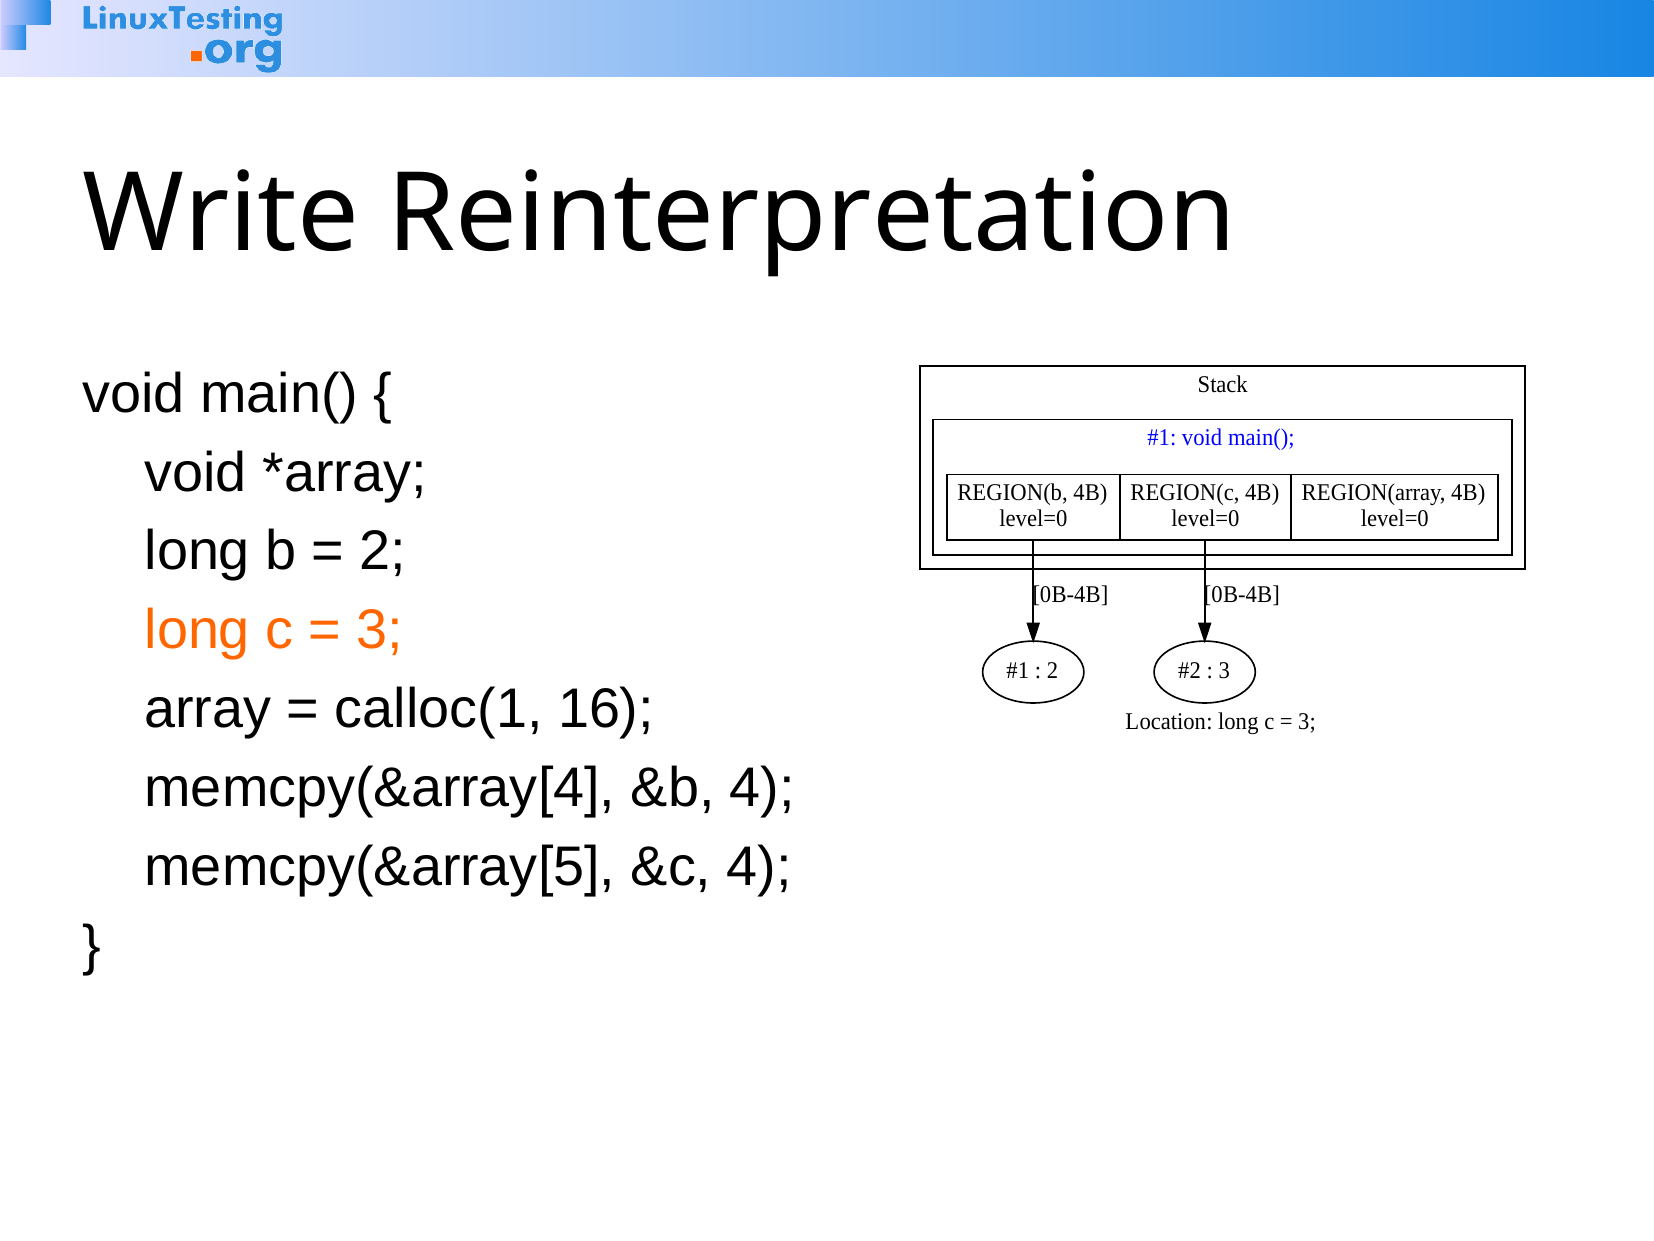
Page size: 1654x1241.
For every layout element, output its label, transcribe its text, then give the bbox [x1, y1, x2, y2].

title Write Reinterpretation [82, 76, 1571, 336]
picture [900, 345, 1546, 751]
list void main() { void *array; long b = 2; long c = 3; array = calloc(1, 16); memcpy(&array[4], &b, 4); memcpy(&array[5], &c, 4); } [82, 358, 809, 1078]
picture [83, 5, 282, 73]
